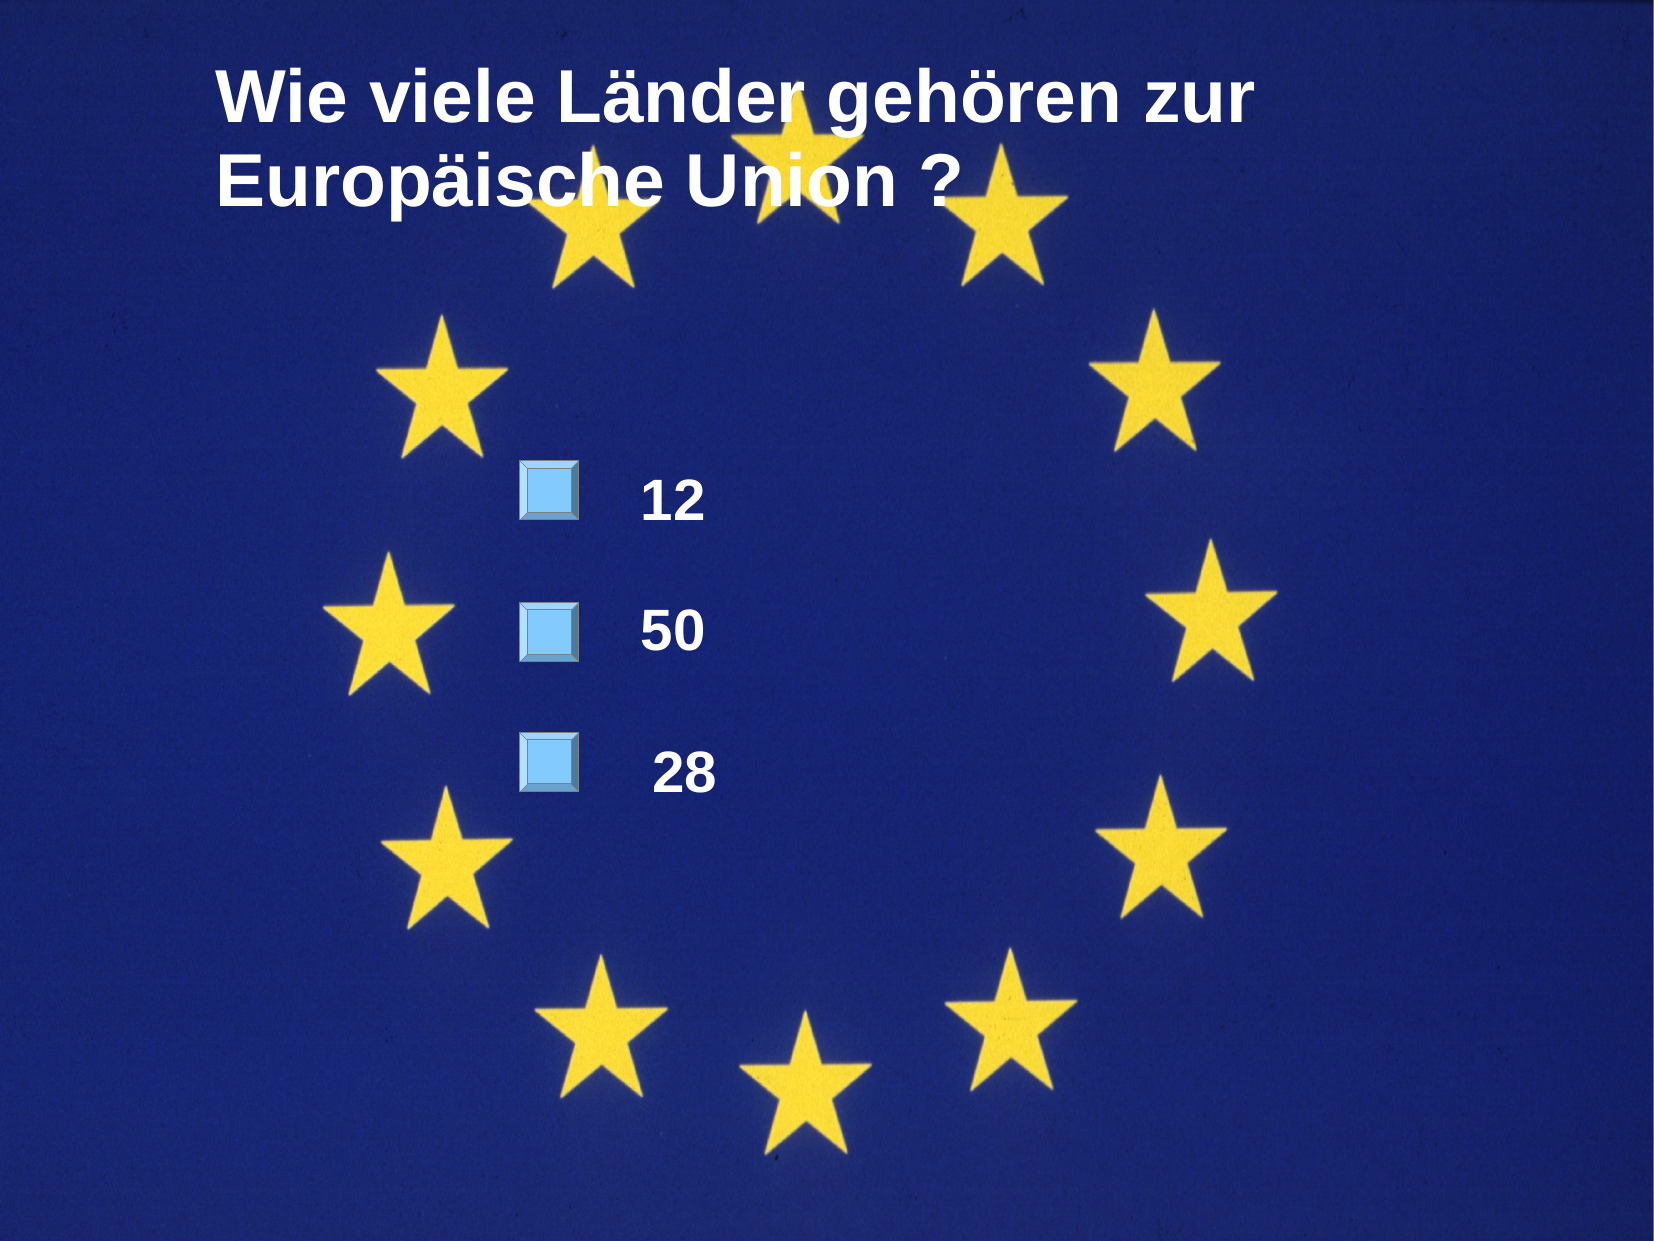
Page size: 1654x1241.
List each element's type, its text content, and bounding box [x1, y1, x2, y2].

text_box [521, 460, 579, 520]
text_box [521, 602, 579, 662]
text_box 28 [637, 732, 733, 826]
picture [0, 0, 1654, 1241]
text_box 12 [625, 460, 721, 542]
text_box [521, 732, 579, 792]
text_box 50 [625, 590, 721, 696]
text_box Wie viele Länder gehören zur Europäische Union ? [200, 47, 1548, 231]
